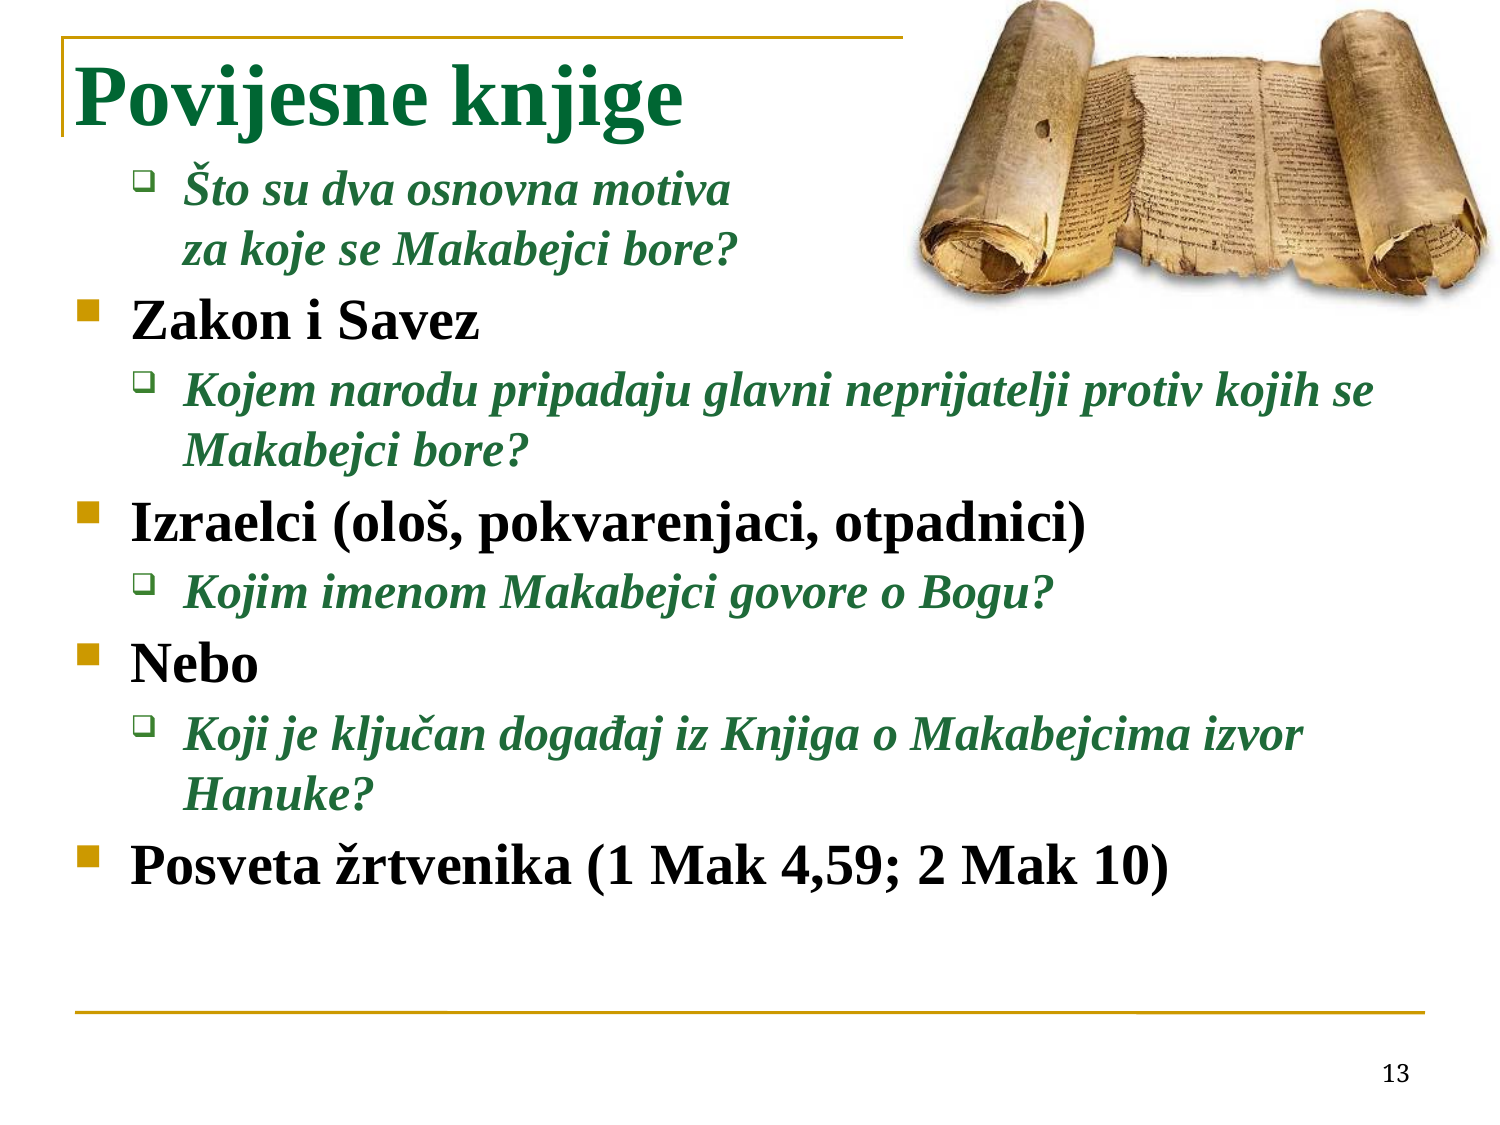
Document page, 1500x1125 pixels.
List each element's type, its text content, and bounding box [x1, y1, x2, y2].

text_box <number> [1074, 1024, 1426, 1100]
picture [903, 0, 1500, 316]
text_box Što su dva osnovna motiva za koje se Makabejci bore? Zakon i Savez Kojem narodu pripadaju glavni neprijatelji protiv kojih se Makabejci bore? Izraelci (ološ, pokvarenjaci, otpadnici) Kojim imenom Makabejci govore o Bogu? Nebo Koji je ključan događaj iz Knjiga o Makabejcima izvor Hanuke? Posveta žrtvenika (1 Mak 4,59; 2 Mak 10) [59, 147, 1410, 1004]
text_box Povijesne knjige [59, 30, 903, 147]
